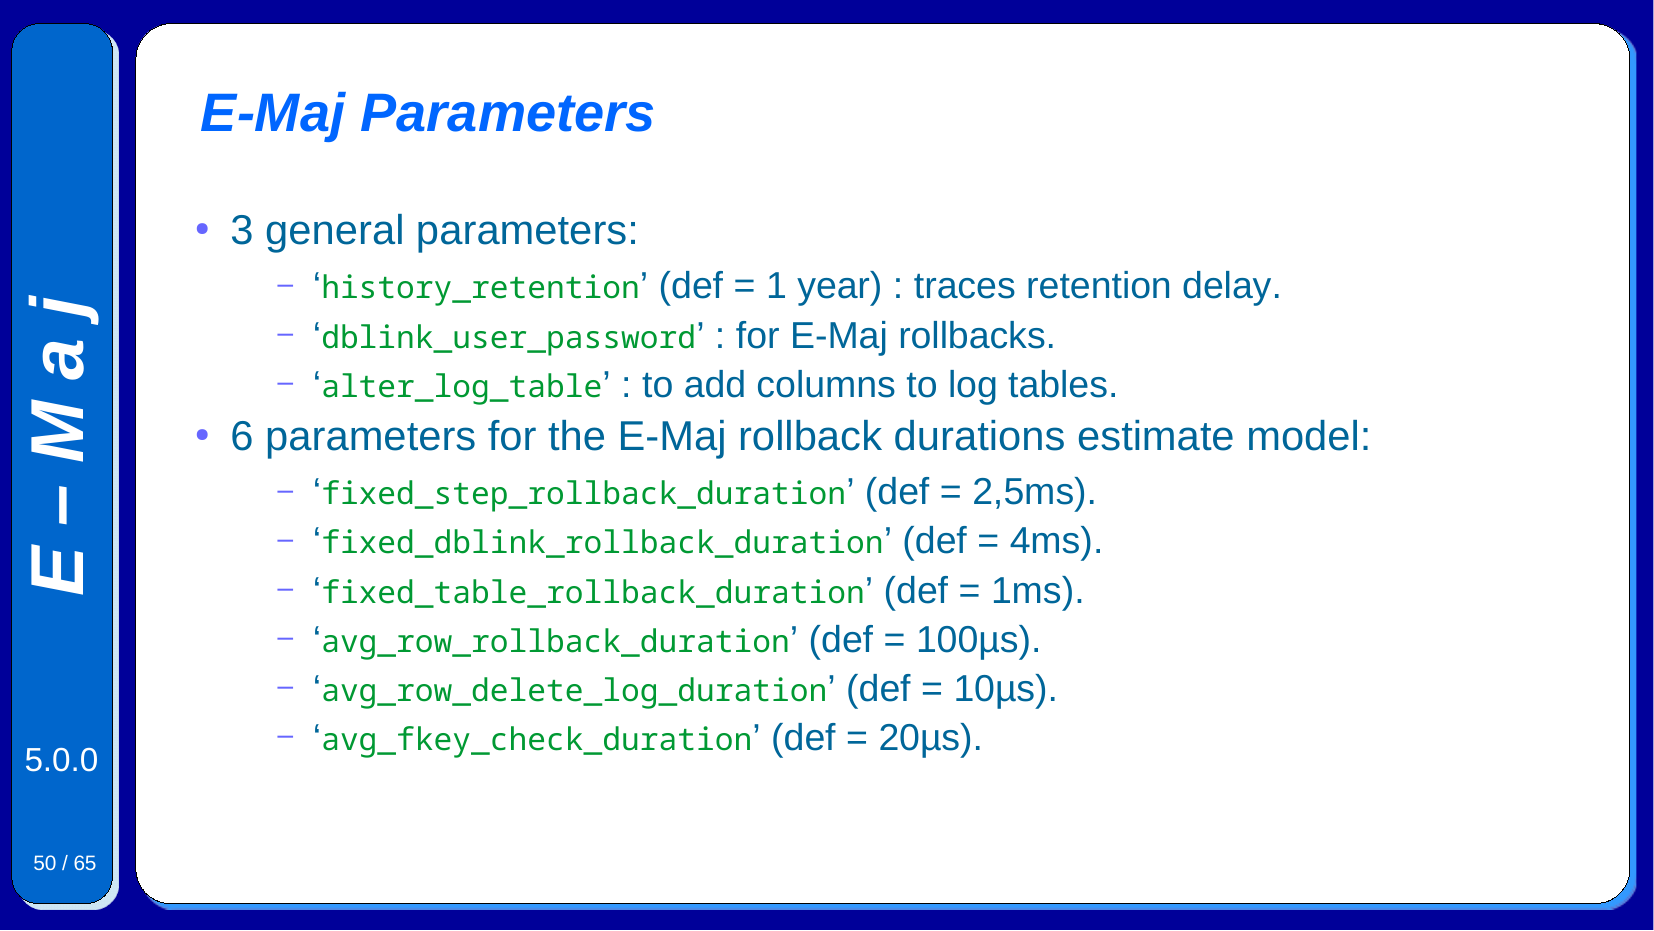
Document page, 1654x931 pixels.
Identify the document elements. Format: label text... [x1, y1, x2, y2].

list 3 general parameters: ‘history_retention’ (def = 1 year) : traces retention delay. ‘dblink_user_password’ : for E-Maj rollbacks. ‘alter_log_table’ : to add columns to log tables. 6 parameters for the E-Maj rollback durations estimate model: ‘fixed_step_rollback_duration’ (def = 2,5ms). ‘fixed_dblink_rollback_duration’ (def = 4ms). ‘fixed_table_rollback_duration’ (def = 1ms). ‘avg_row_rollback_duration’ (def = 100µs). ‘avg_row_delete_log_duration’ (def = 10µs). ‘avg_fkey_check_duration’ (def = 20µs). [177, 206, 1587, 827]
title E-Maj Parameters [200, 34, 1575, 191]
